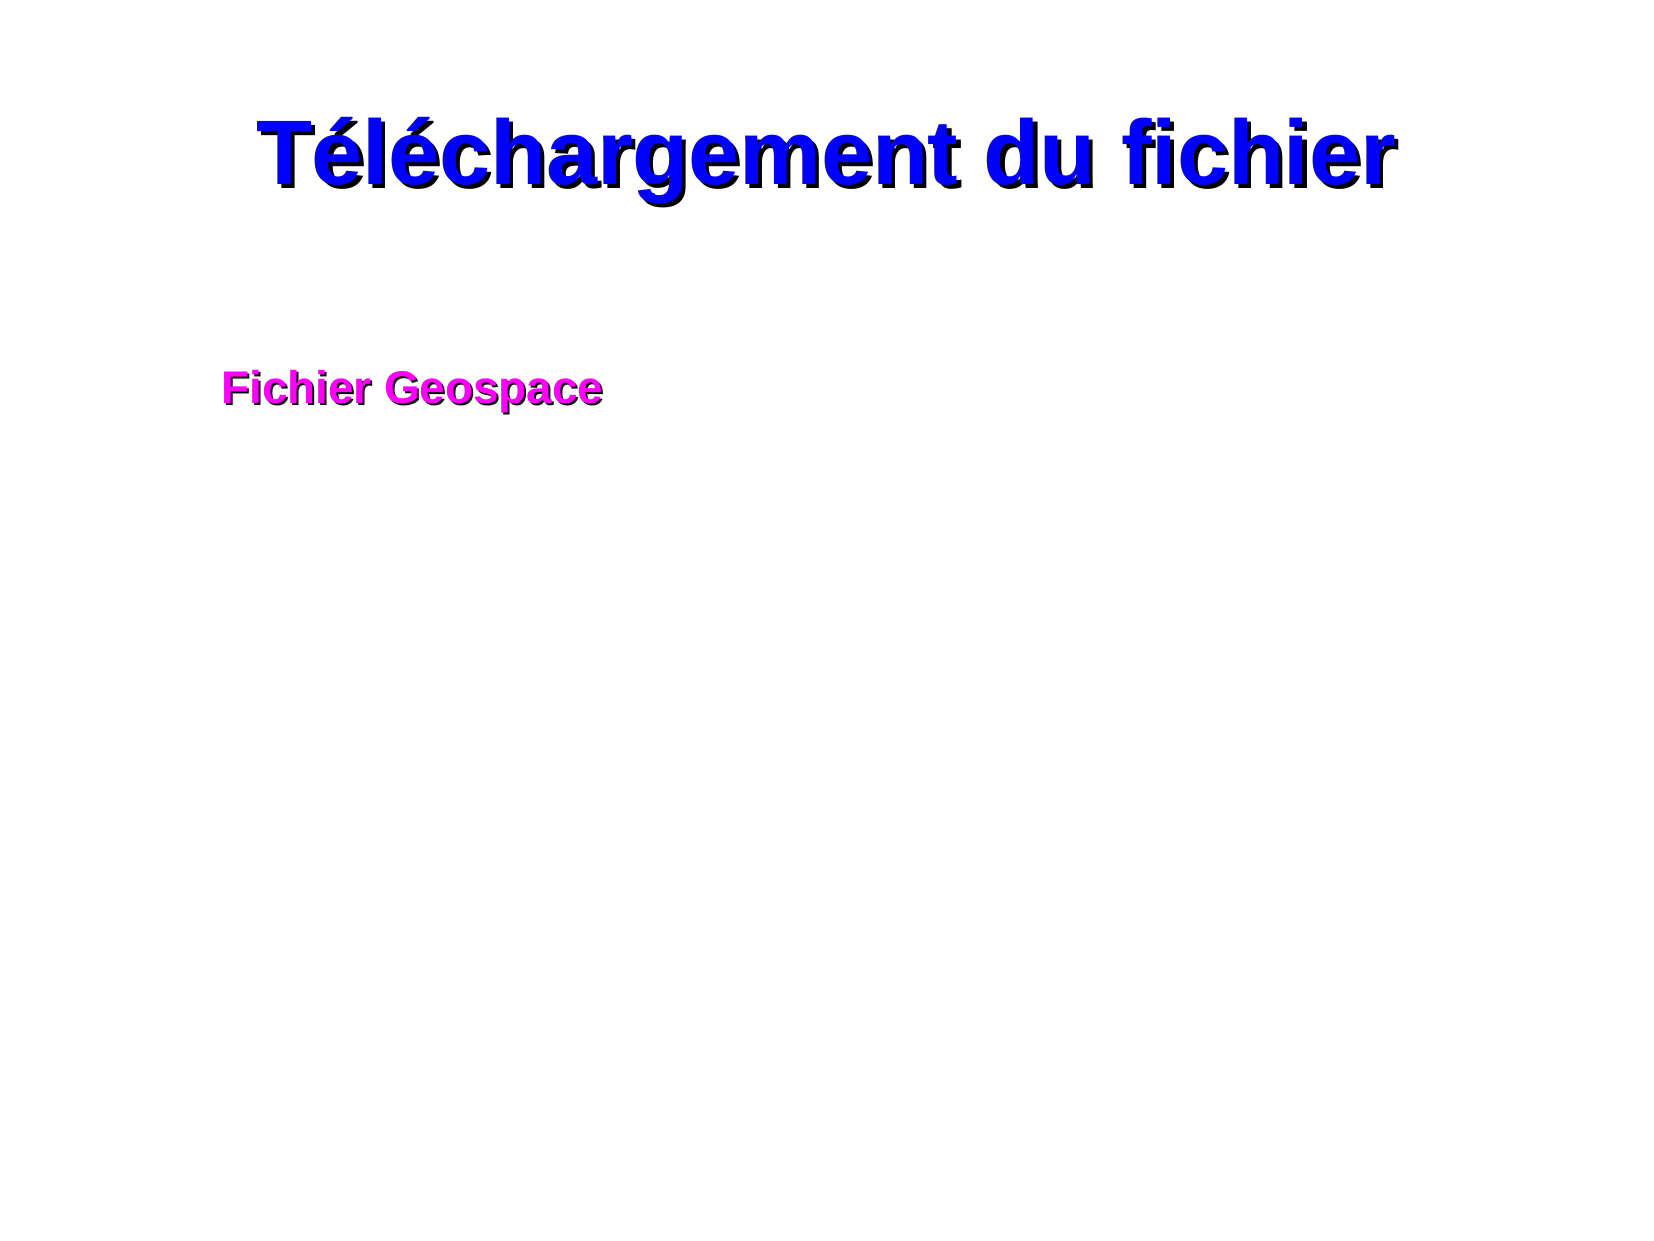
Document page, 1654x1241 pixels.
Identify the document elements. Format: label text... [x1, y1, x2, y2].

text_box Fichier Geospace [206, 354, 619, 422]
title Téléchargement du fichier [82, 49, 1571, 257]
